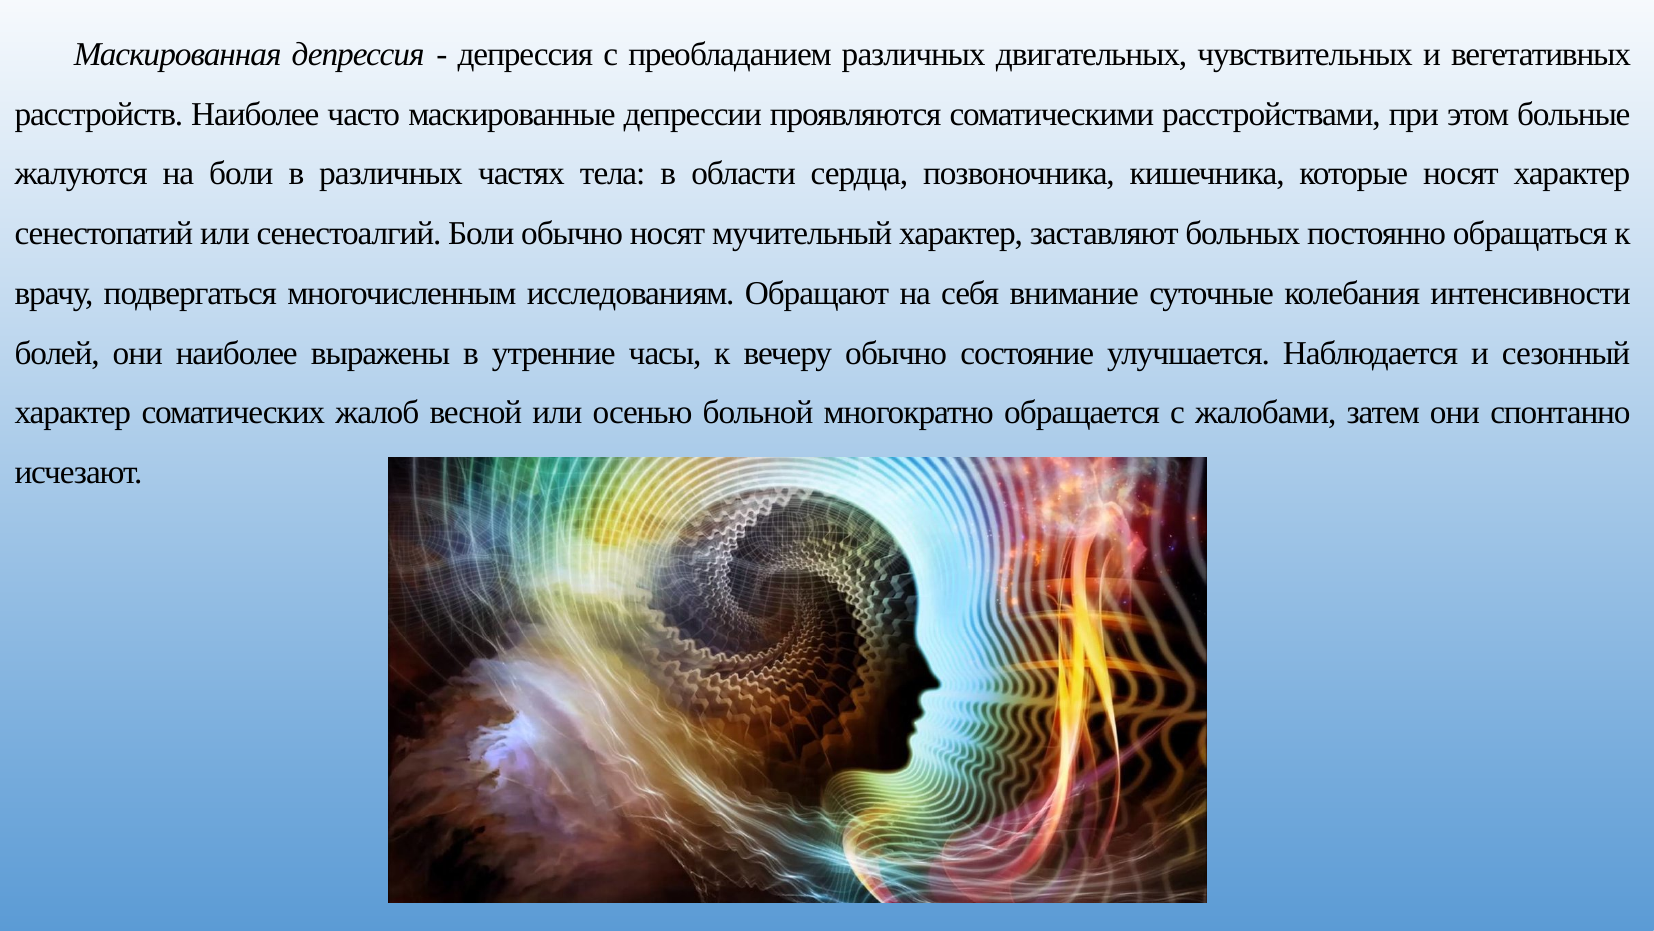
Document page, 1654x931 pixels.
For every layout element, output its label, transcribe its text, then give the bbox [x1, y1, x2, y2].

list Маскированная депрессия - депрессия с преобладанием различных двигательных, чувствительных и вегетативных расстройств. Наиболее часто маскированные депрессии проявляются соматическими расстройствами, при этом больные жалуются на боли в различных частях тела: в области сердца, позвоночника, кишечника, которые носят характер сенестопатий или сенестоалгий. Боли обычно носят мучительный характер, заставляют больных постоянно обращаться к врачу, подвергаться многочисленным исследованиям. Обращают на себя внимание суточные колебания интенсивности болей, они наиболее выражены в утренние часы, к вечеру обычно состояние улучшается. Наблюдается и сезонный характер соматических жалоб весной или осенью больной многократно обращается с жалобами, затем они спонтанно исчезают. [10, 12, 1654, 931]
picture [388, 457, 1207, 903]
